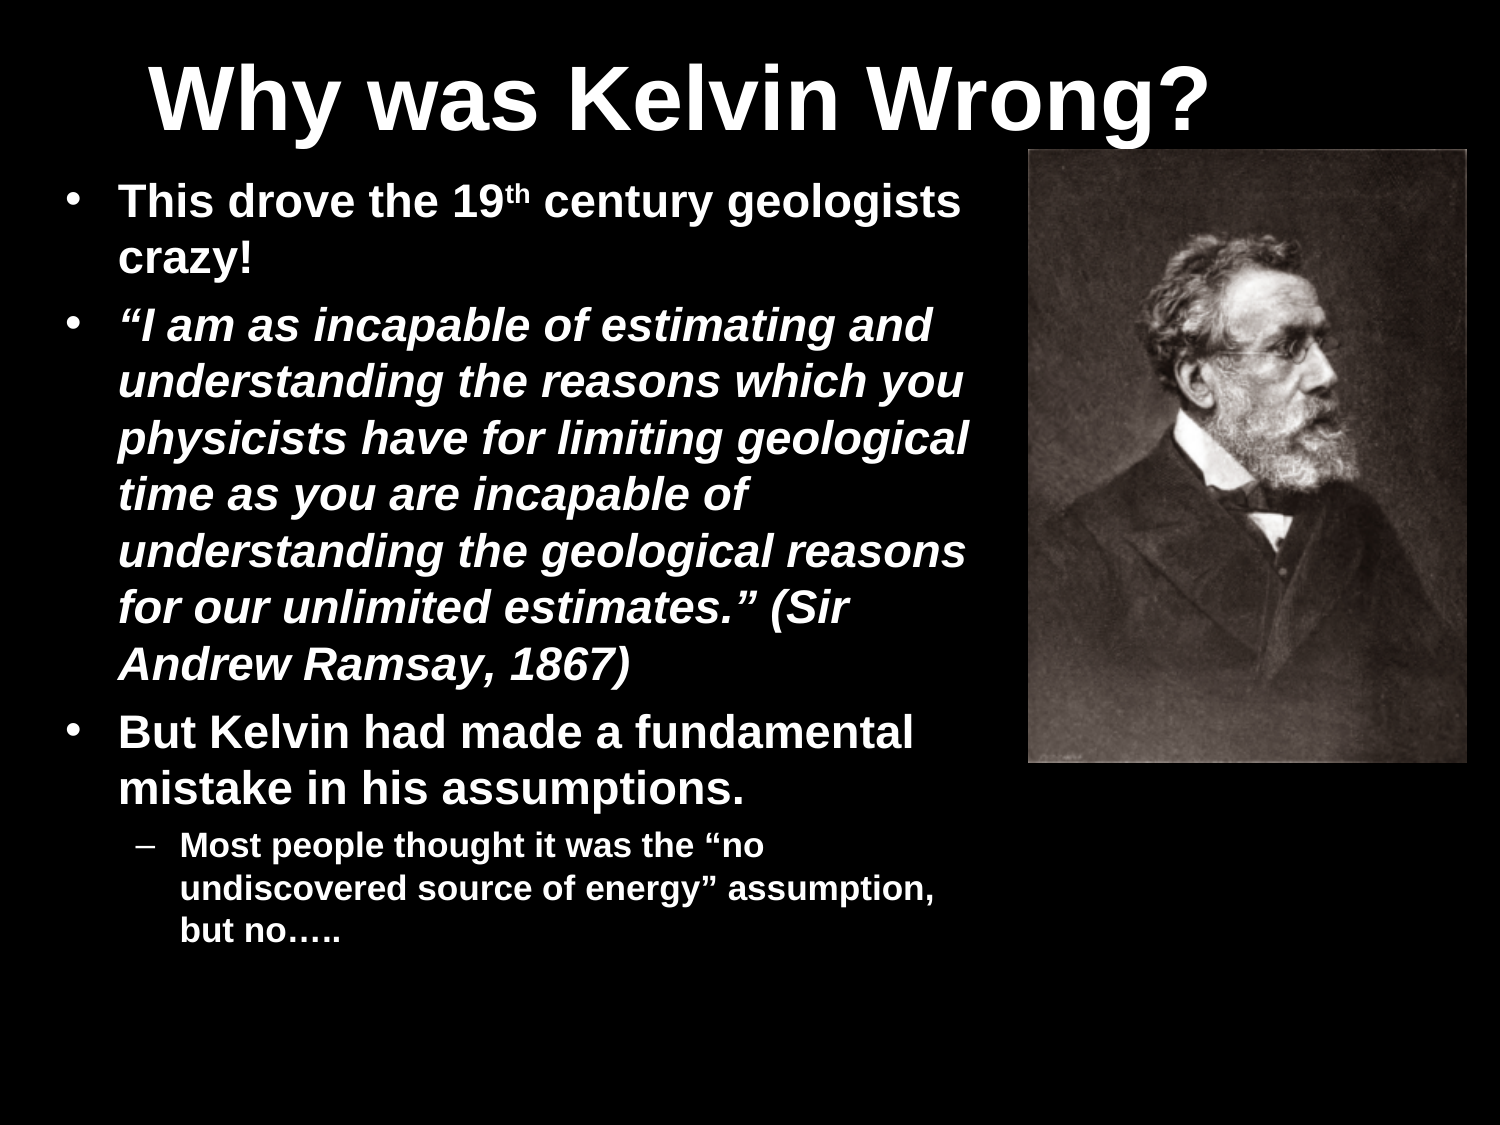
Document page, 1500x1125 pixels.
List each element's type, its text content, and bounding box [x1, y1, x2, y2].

title Why was Kelvin Wrong? [99, 24, 1263, 163]
picture [1028, 149, 1467, 763]
list This drove the 19th century geologists crazy! “I am as incapable of estimating and understanding the reasons which you physicists have for limiting geological time as you are incapable of understanding the geological reasons for our unlimited estimates.” (Sir Andrew Ramsay, 1867) But Kelvin had made a fundamental mistake in his assumptions. Most people thought it was the “no undiscovered source of energy” assumption, but no….. [50, 162, 1013, 963]
